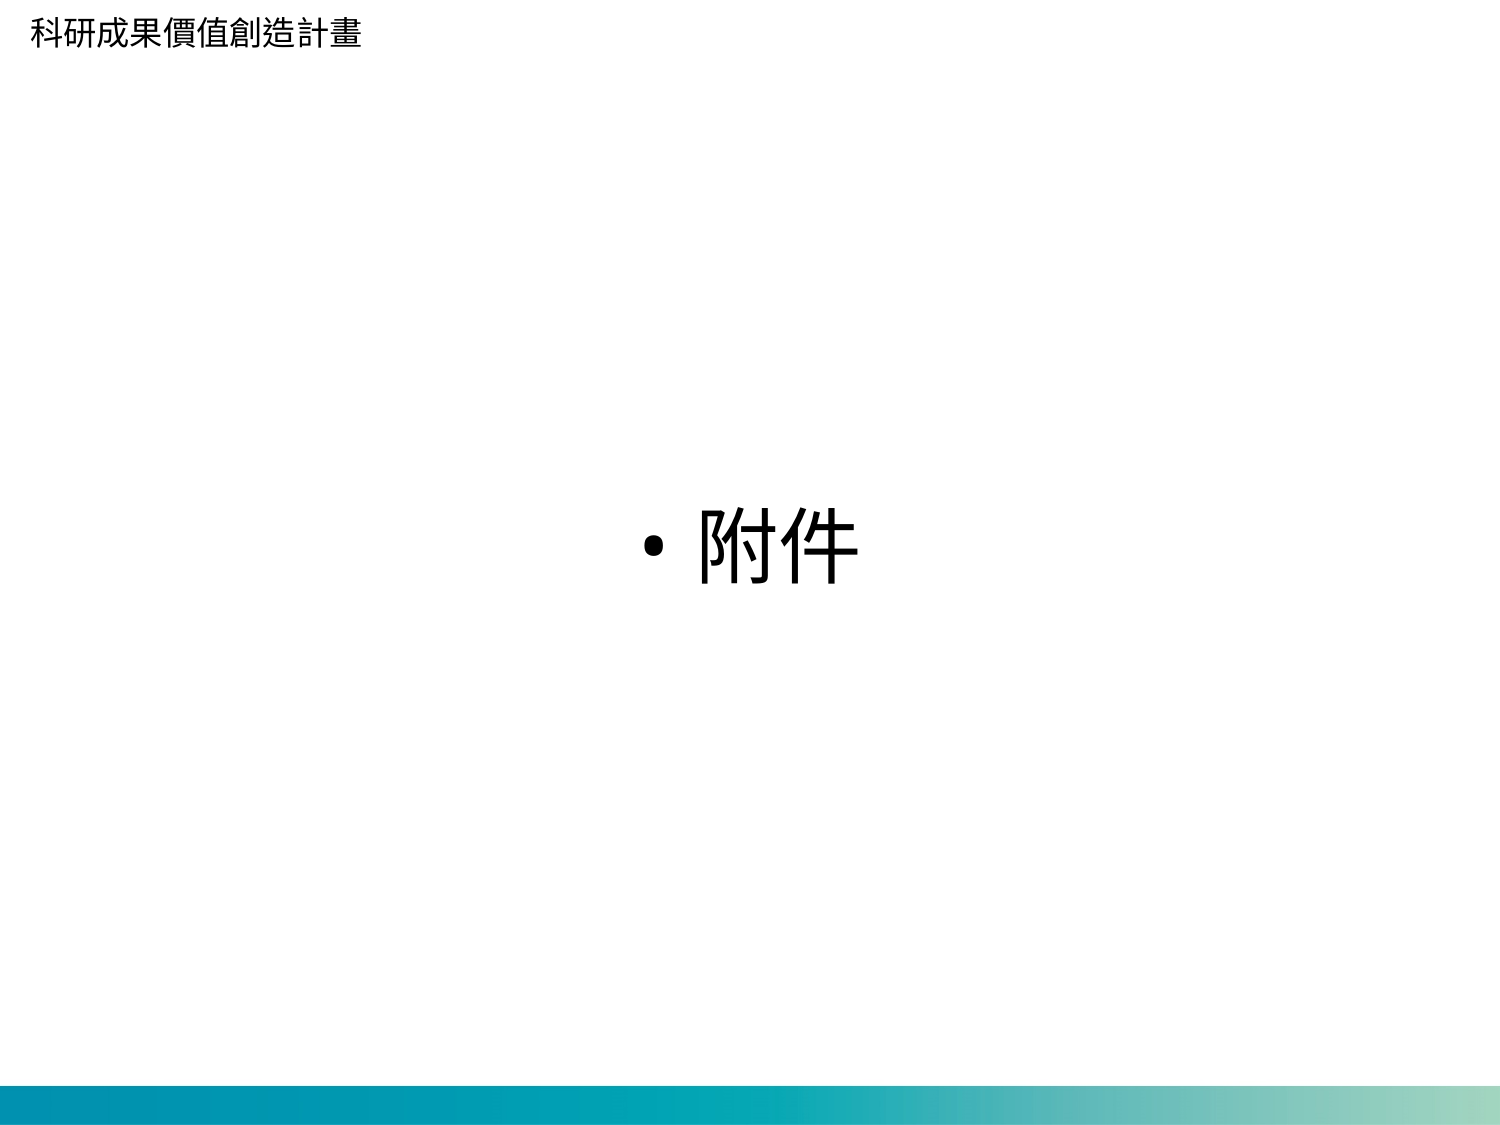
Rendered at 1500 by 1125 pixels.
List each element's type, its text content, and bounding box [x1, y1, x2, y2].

list 附件 [600, 486, 900, 639]
